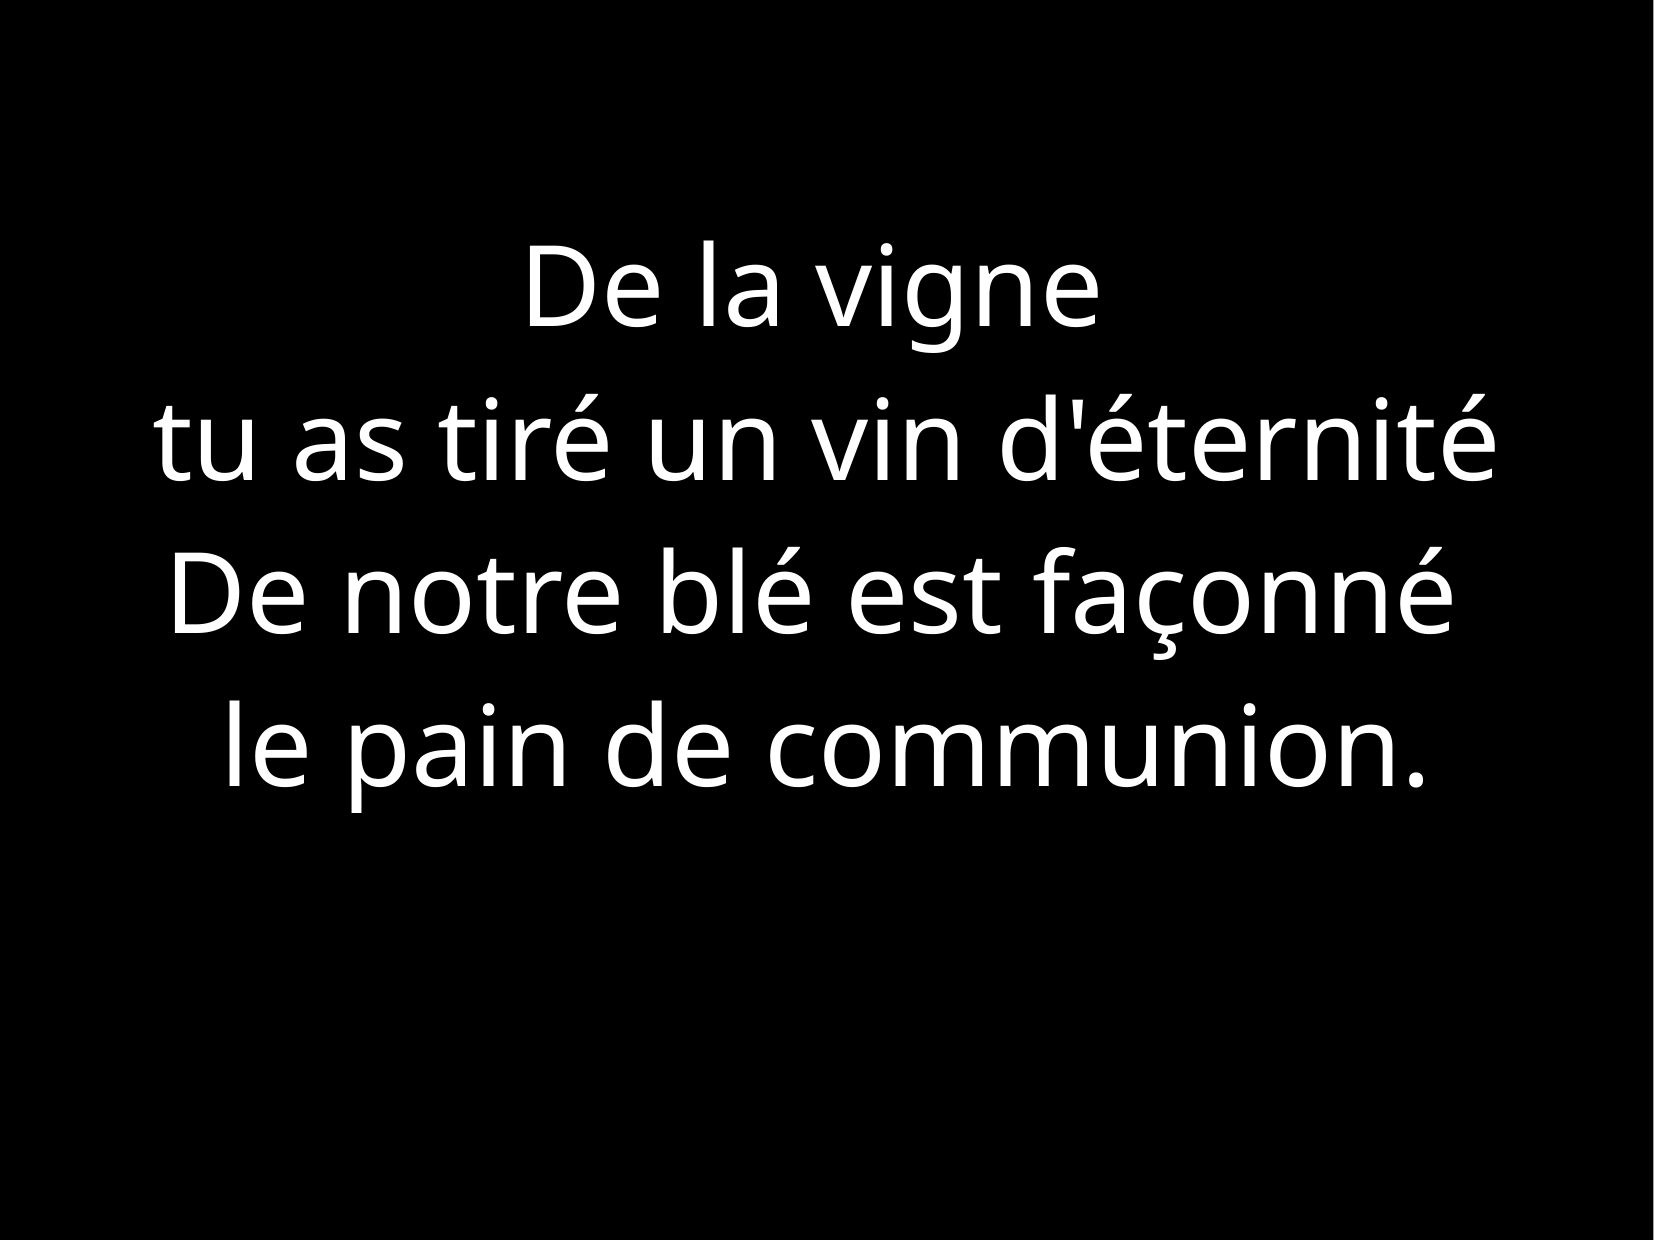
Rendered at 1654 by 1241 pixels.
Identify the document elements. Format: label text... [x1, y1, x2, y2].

subtitle De la vigne tu as tiré un vin d'éternité De notre blé est façonné le pain de communion. [47, 70, 1607, 1109]
